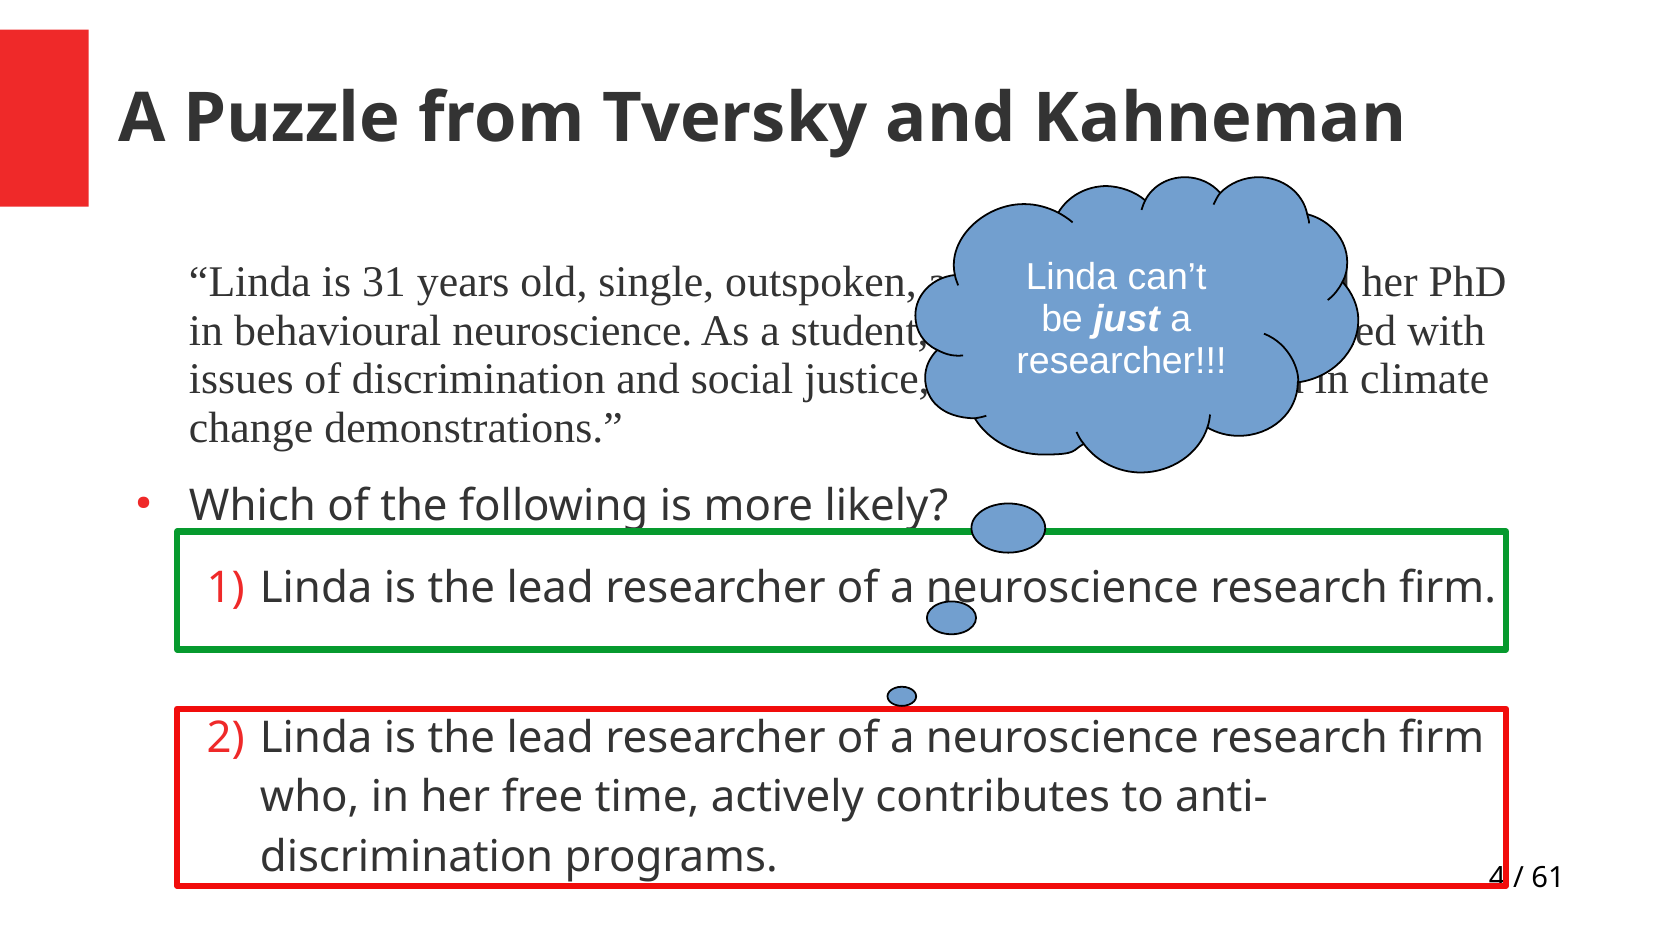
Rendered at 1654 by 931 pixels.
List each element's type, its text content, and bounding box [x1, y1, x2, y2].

title A Puzzle from Tversky and Kahneman [118, 37, 1571, 193]
list “Linda is 31 years old, single, outspoken, and very bright. She did her PhD in behavioural neuroscience. As a student, she was deeply concerned with issues of discrimination and social justice, and also participated in climate change demonstrations.” Which of the following is more likely? Linda is the lead researcher of a neuroscience research firm. Linda is the lead researcher of a neuroscience research firm who, in her free time, actively contributes to anti-discrimination programs. [118, 257, 1536, 798]
text_box [177, 708, 1506, 886]
text_box Linda can’t be just a researcher!!! [915, 177, 1359, 473]
text_box [177, 531, 1506, 650]
text_box Linda can’t be just a researcher!!! [926, 601, 977, 635]
text_box Linda can’t be just a researcher!!! [971, 503, 1046, 553]
